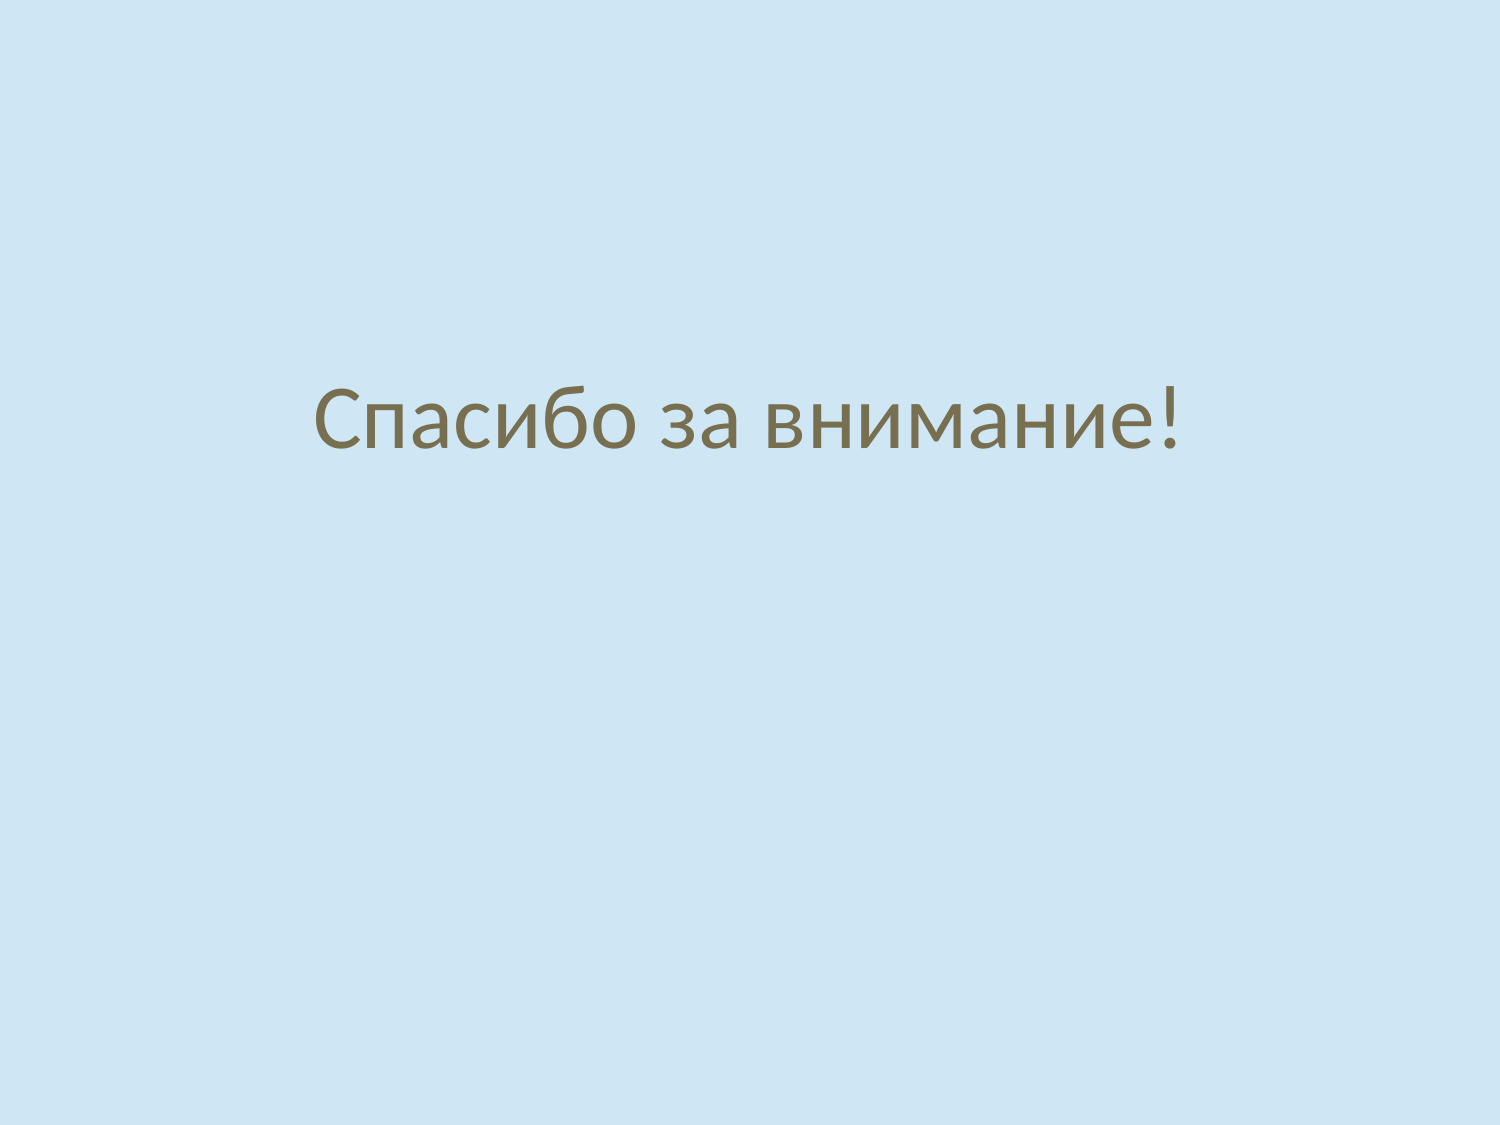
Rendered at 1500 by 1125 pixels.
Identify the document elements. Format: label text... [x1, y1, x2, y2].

title Спасибо за внимание! [112, 349, 1388, 591]
